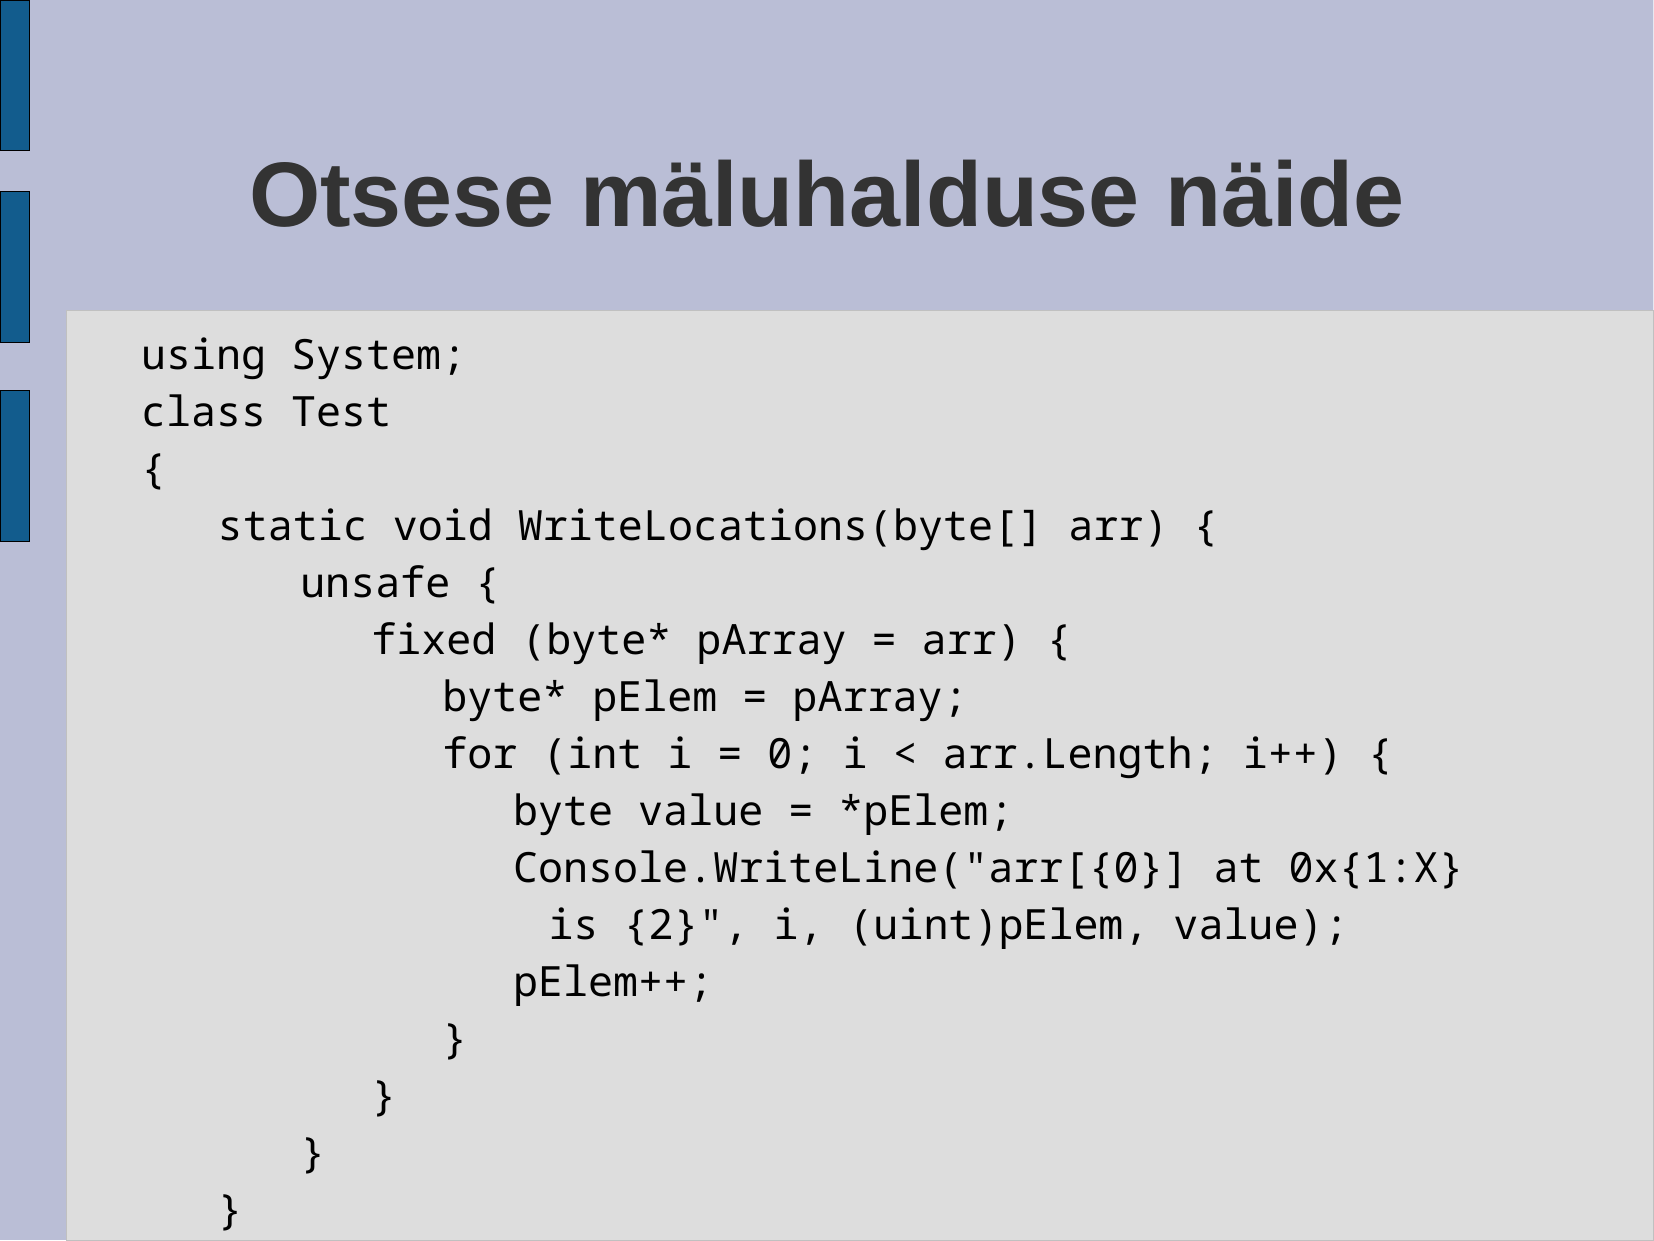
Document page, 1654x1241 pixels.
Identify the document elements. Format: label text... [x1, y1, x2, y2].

title Otsese mäluhalduse näide [121, 91, 1534, 299]
list using System; class Test { static void WriteLocations(byte[] arr) { unsafe { fixed (byte* pArray = arr) { byte* pElem = pArray; for (int i = 0; i < arr.Length; i++) { byte value = *pElem; Console.WriteLine("arr[{0}] at 0x{1:X} is {2}", i, (uint)pElem, value); pElem++; } } } } static void Main() { byte[] arr = new byte[] {1, 2, 3, 4, 5}; WriteLocations(arr); } } [123, 324, 1536, 1202]
